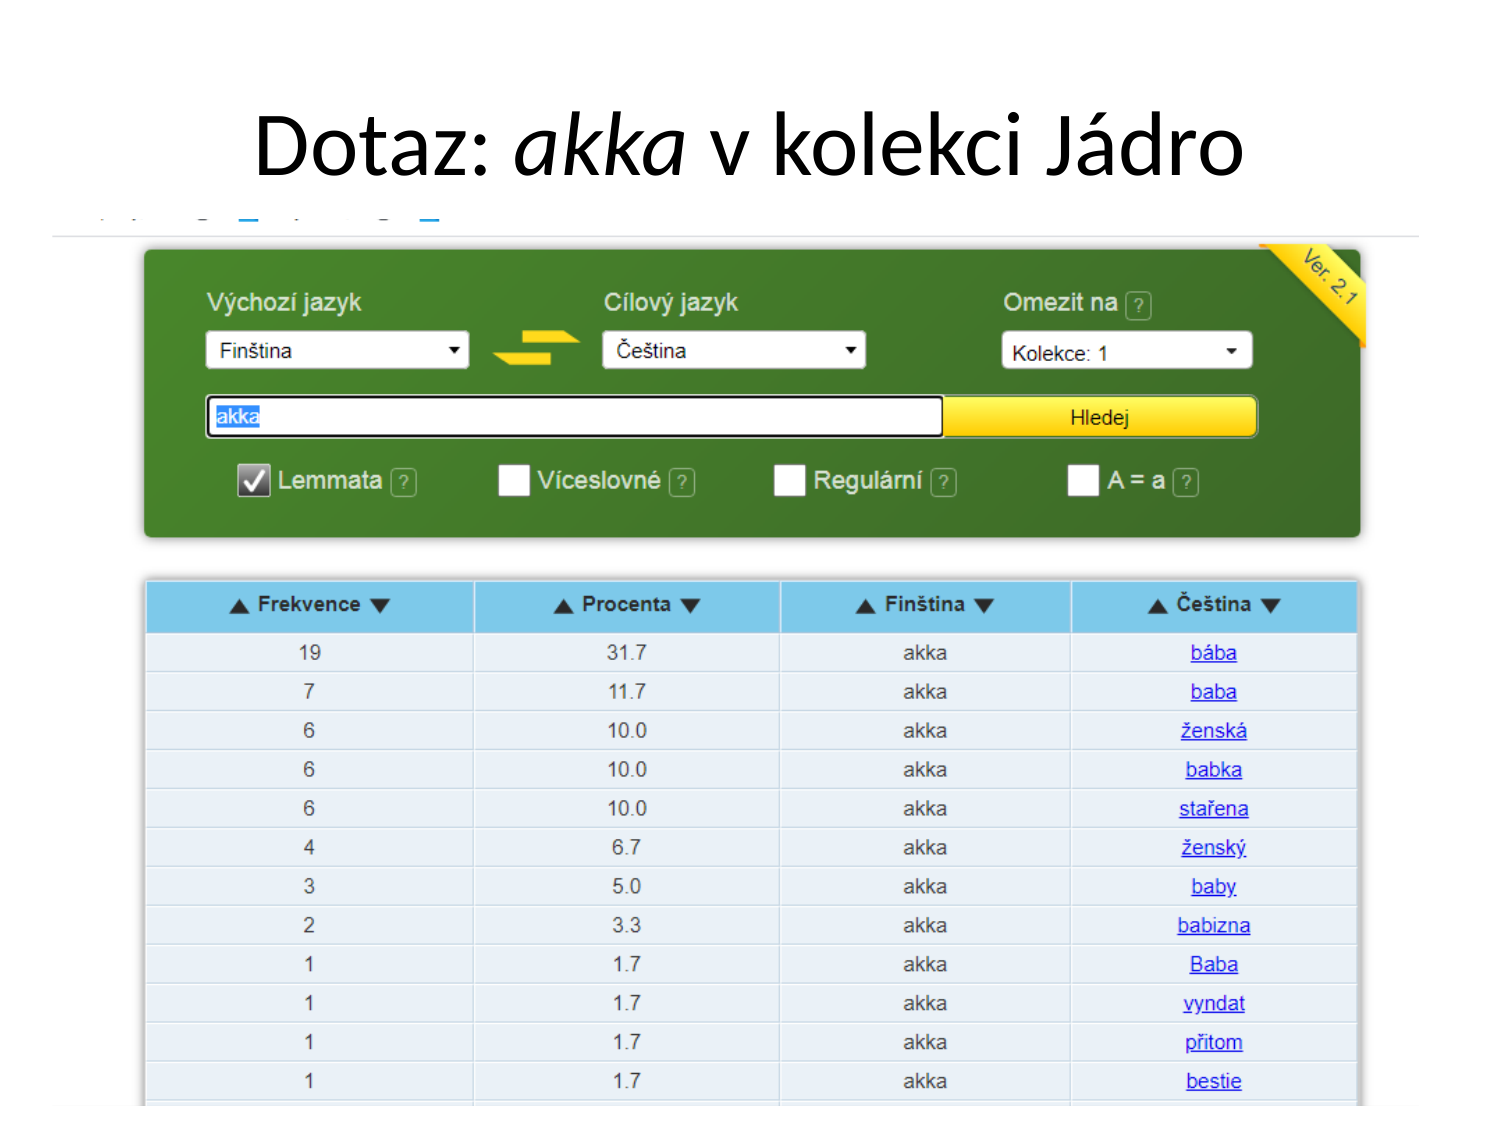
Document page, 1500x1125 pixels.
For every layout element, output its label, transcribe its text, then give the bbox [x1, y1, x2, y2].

picture [52, 219, 1419, 1106]
title Dotaz: akka v kolekci Jádro [75, 45, 1426, 233]
